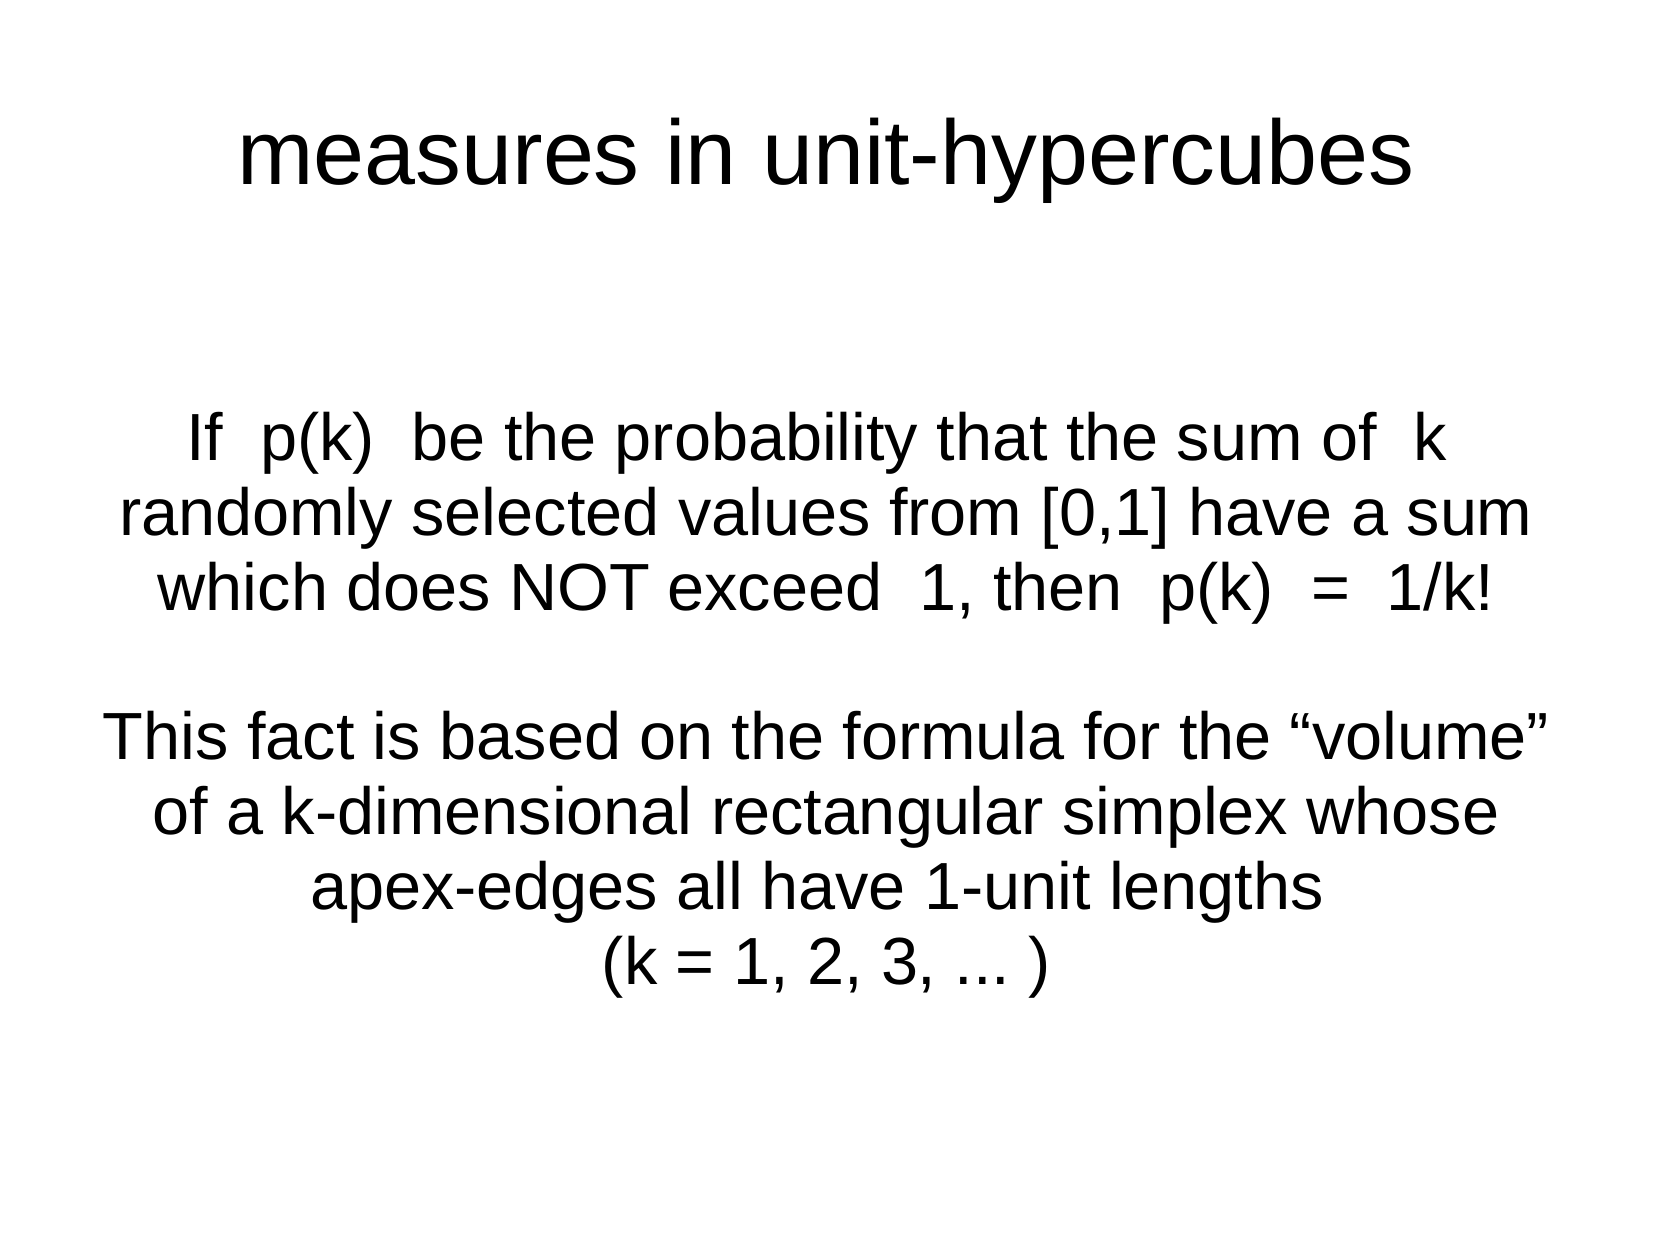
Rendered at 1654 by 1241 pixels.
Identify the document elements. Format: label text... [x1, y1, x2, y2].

title measures in unit-hypercubes [82, 49, 1571, 257]
subtitle If p(k) be the probability that the sum of k randomly selected values from [0,1] have a sum which does NOT exceed 1, then p(k) = 1/k! This fact is based on the formula for the “volume” of a k-dimensional rectangular simplex whose apex-edges all have 1-unit lengths (k = 1, 2, 3, ... ) [82, 297, 1571, 1102]
